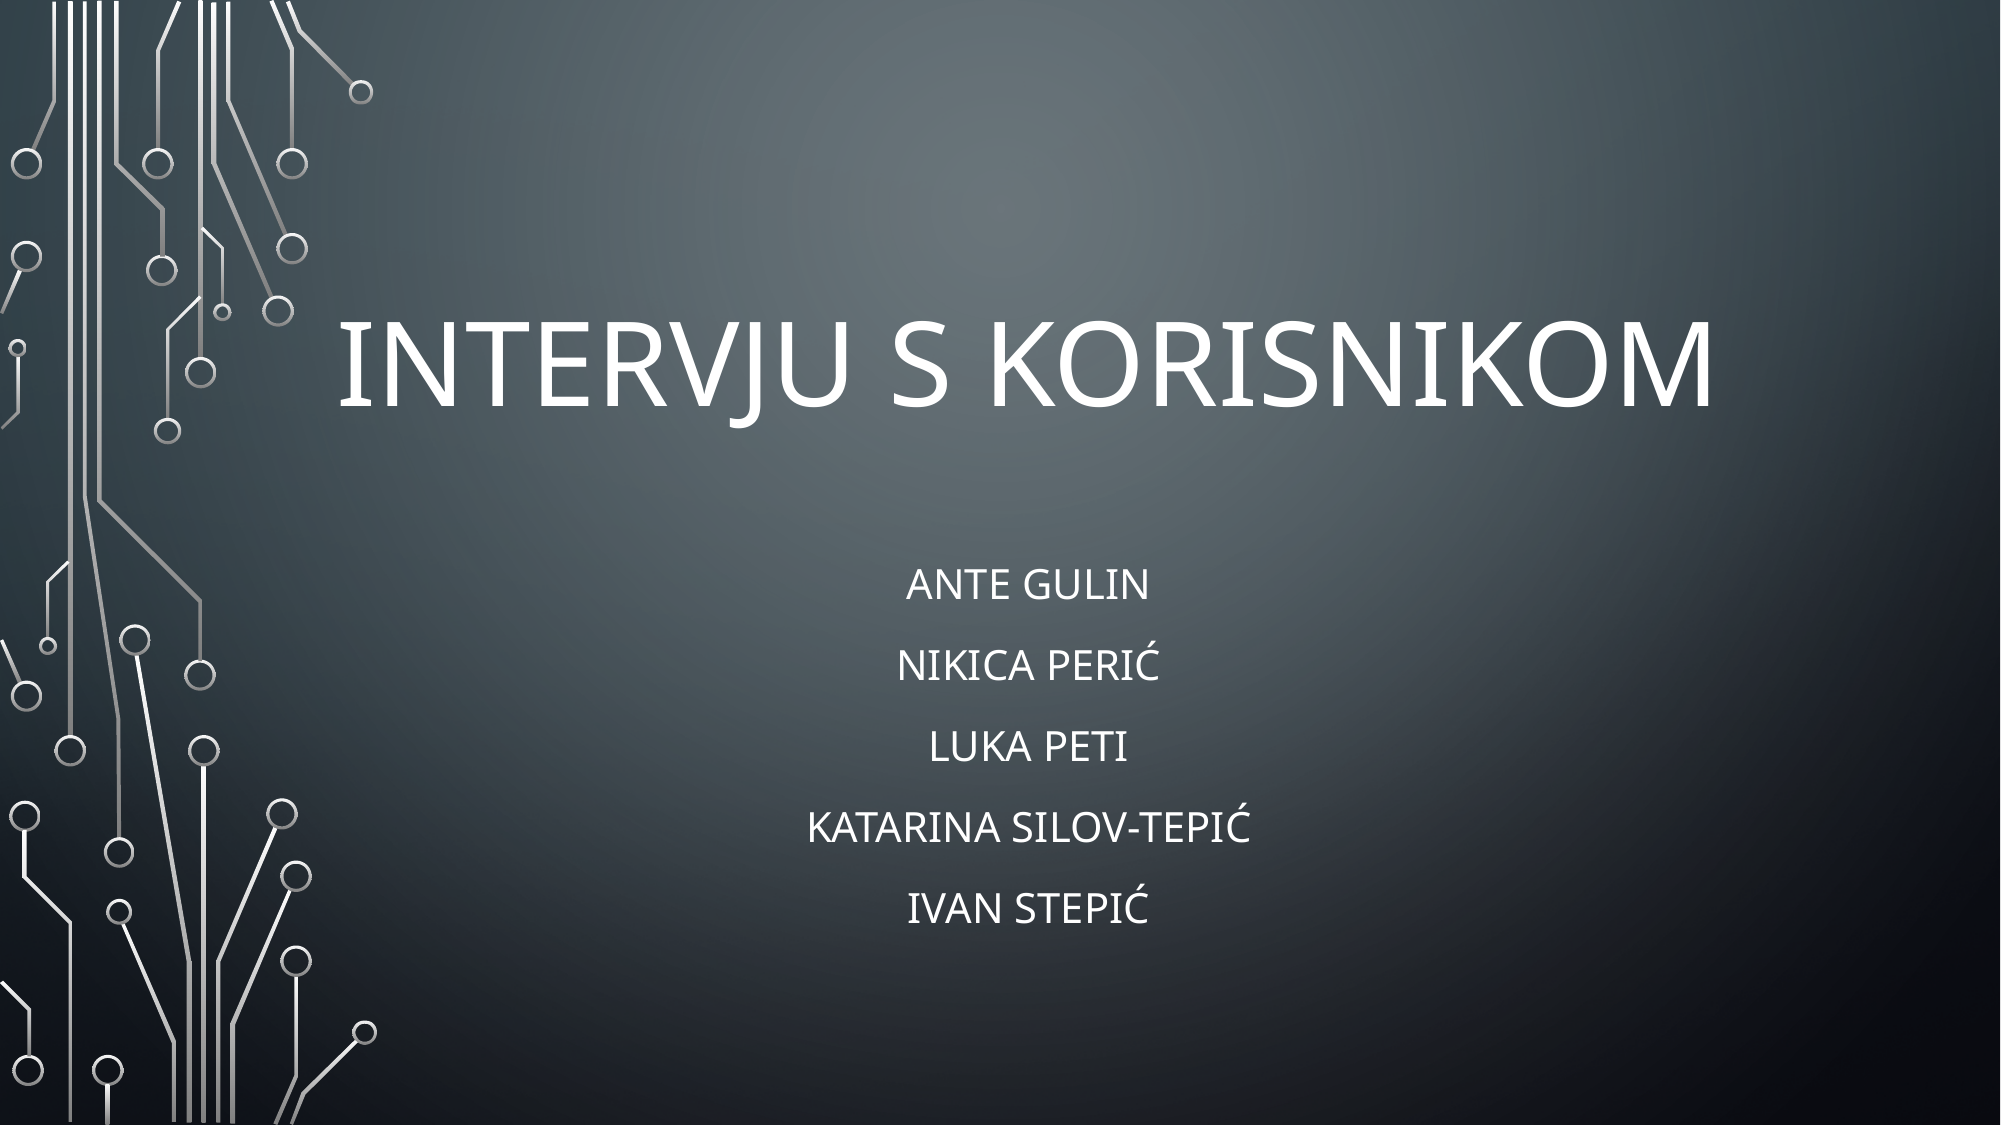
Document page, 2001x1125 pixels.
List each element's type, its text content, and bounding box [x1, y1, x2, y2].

subtitle Ante Gulin Nikica Perić Luka Peti Katarina Silov-Tepić Ivan Stepić [307, 540, 1750, 1017]
title Intervju s korisnikom [307, 184, 1750, 440]
